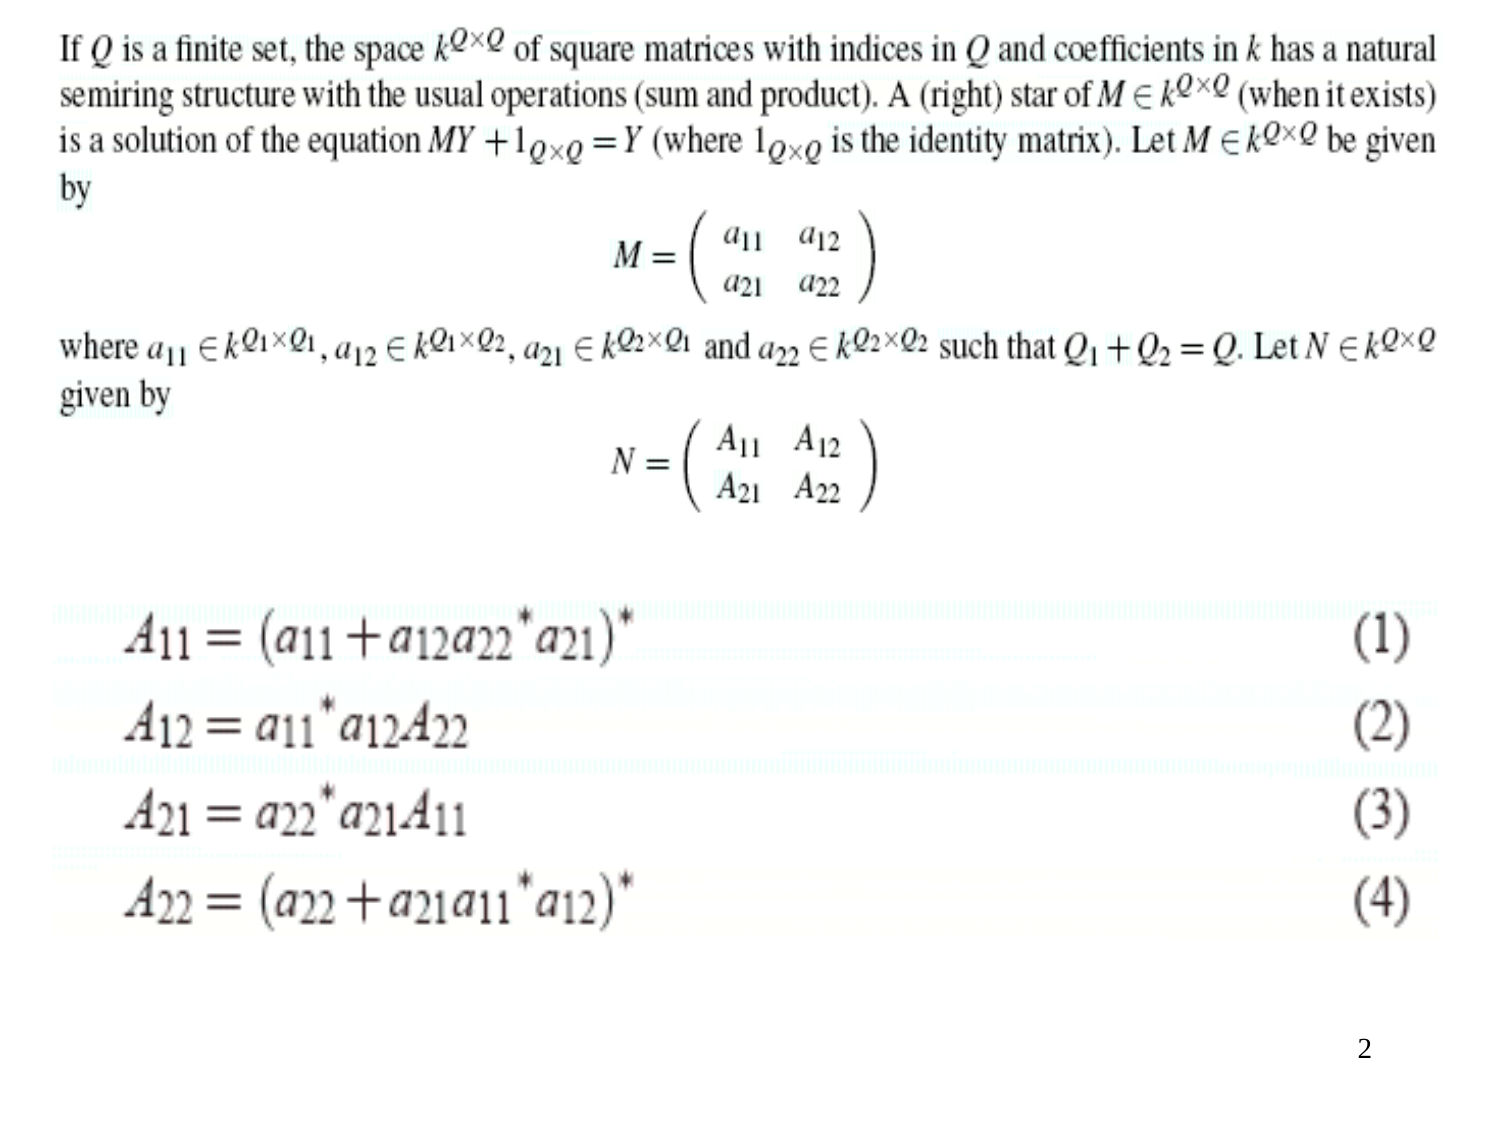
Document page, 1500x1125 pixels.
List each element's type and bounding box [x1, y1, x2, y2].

picture [29, 21, 1457, 573]
picture [53, 584, 1441, 969]
